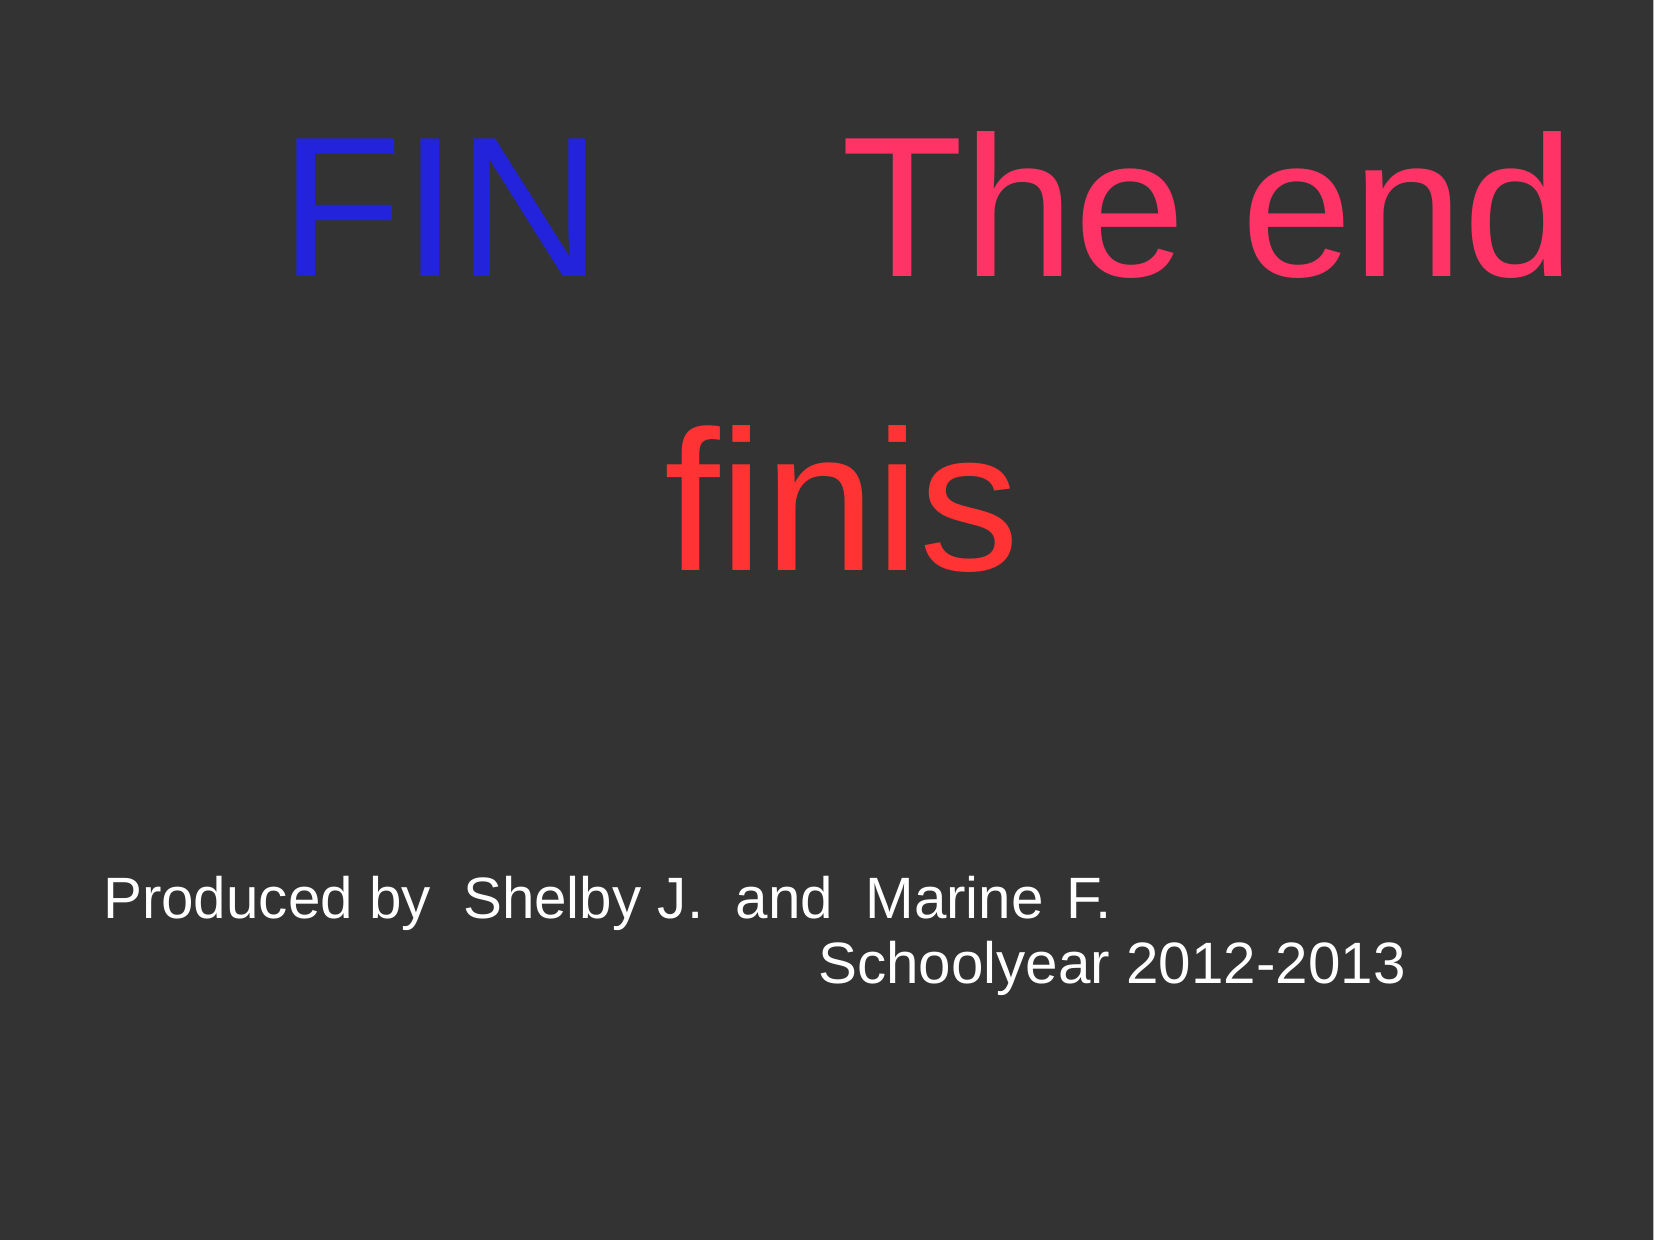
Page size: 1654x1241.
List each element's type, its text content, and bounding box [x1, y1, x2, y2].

text_box finis [649, 339, 1189, 621]
text_box FIN [265, 88, 621, 327]
text_box Produced by Shelby J. and Marine F. Schoolyear 2012-2013 [88, 858, 1625, 1003]
text_box The end [826, 88, 1654, 327]
